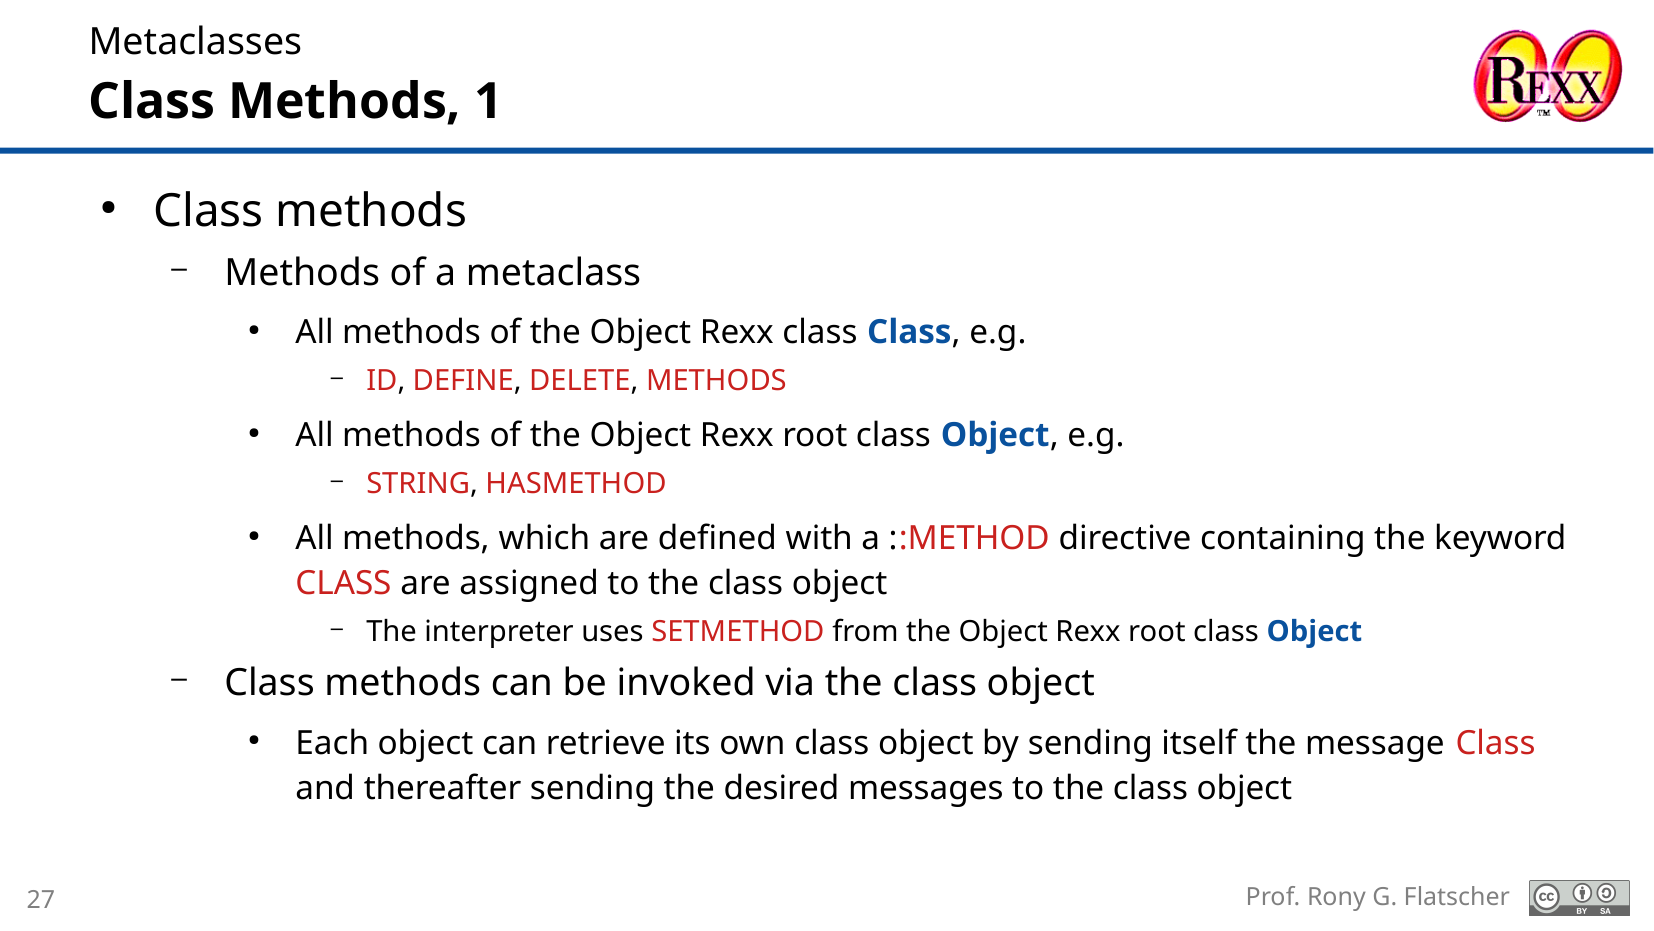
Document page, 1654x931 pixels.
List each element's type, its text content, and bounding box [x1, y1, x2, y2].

title Metaclasses Class Methods, 1 [29, 0, 1654, 148]
list Class methods Methods of a metaclass All methods of the Object Rexx class Class, e.g. ID, DEFINE, DELETE, METHODS All methods of the Object Rexx root class Object, e.g. STRING, HASMETHOD All methods, which are defined with a ::METHOD directive containing the keyword CLASS are assigned to the class object The interpreter uses SETMETHOD from the Object Rexx root class Object Class methods can be invoked via the class object Each object can retrieve its own class object by sending itself the message Class and thereafter sending the desired messages to the class object [82, 177, 1571, 857]
